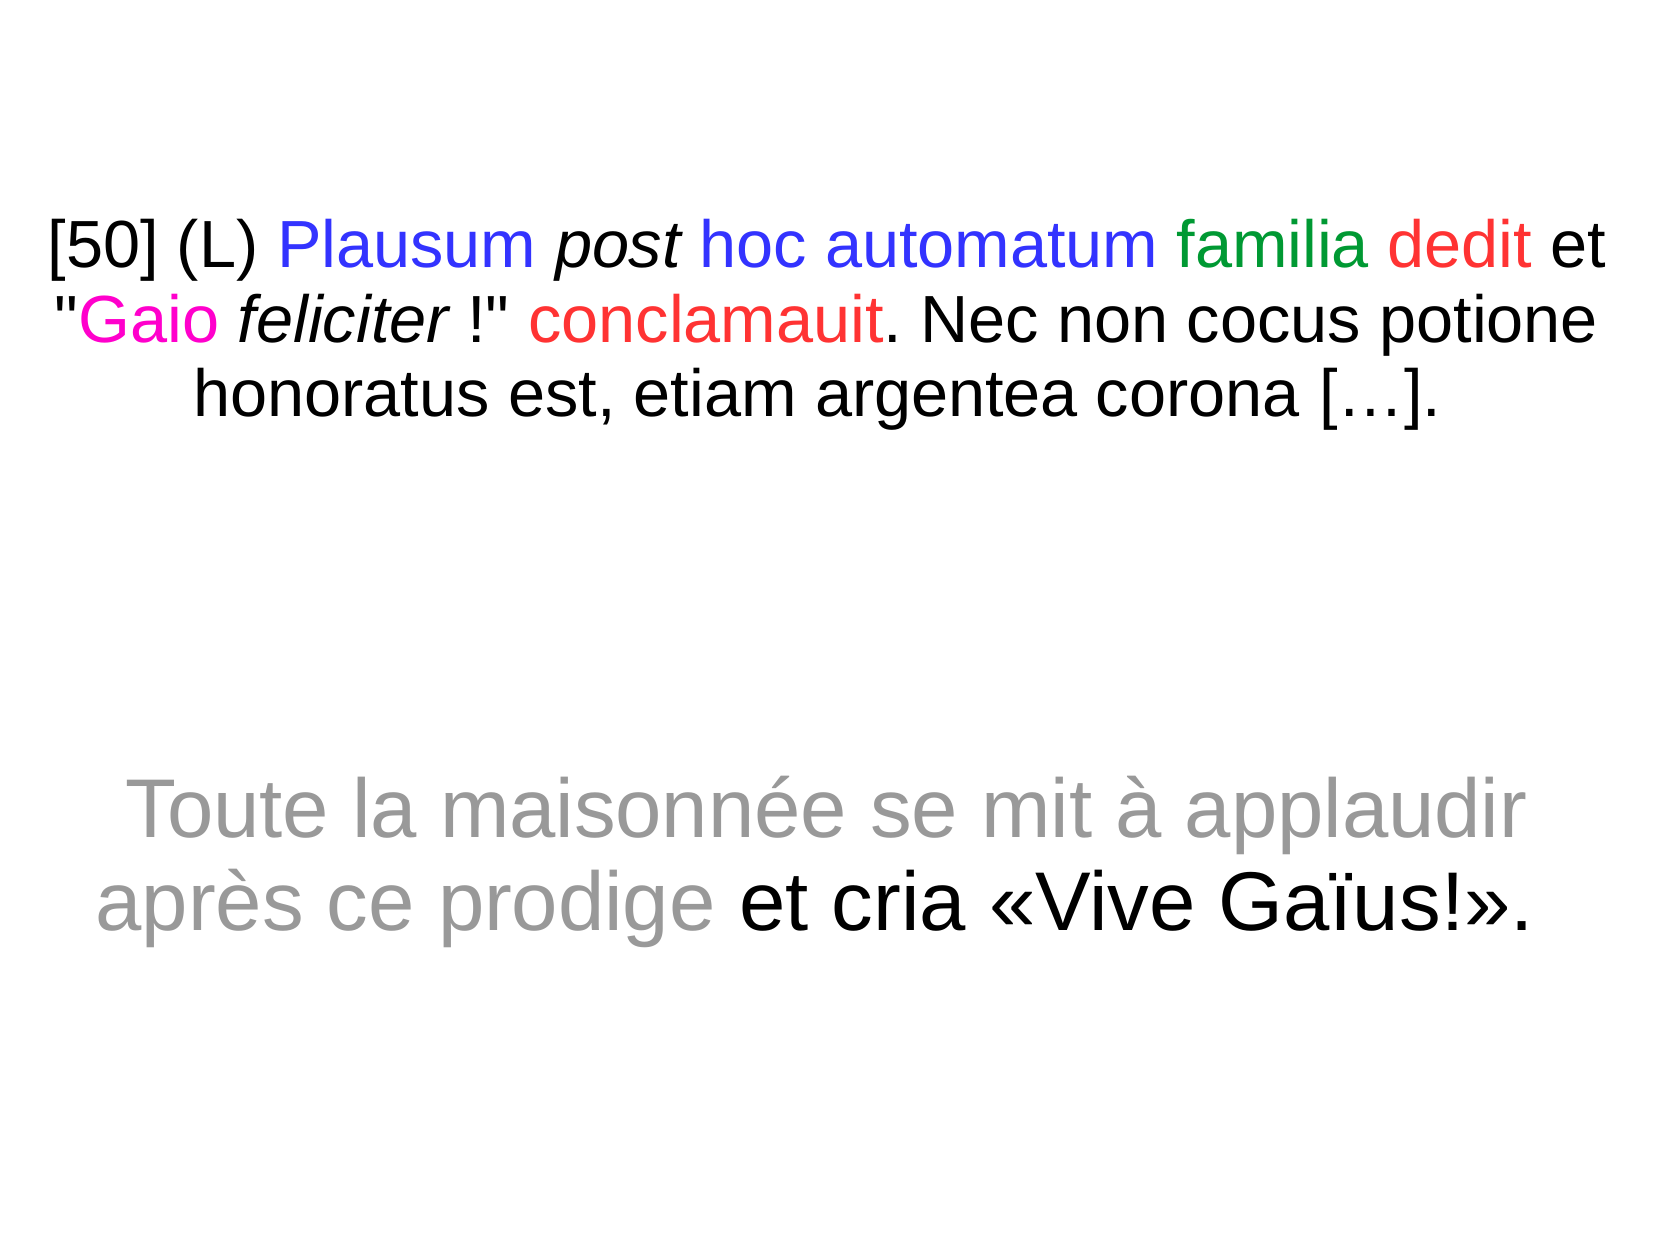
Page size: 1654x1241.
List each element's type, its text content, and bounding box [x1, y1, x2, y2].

title [50] (L) Plausum post hoc automatum familia dedit et "Gaio feliciter !" conclamauit. Nec non cocus potione honoratus est, etiam argentea corona […]. [47, 35, 1607, 603]
subtitle Toute la maisonnée se mit à applaudir après ce prodige et cria «Vive Gaïus!». [82, 602, 1571, 1109]
